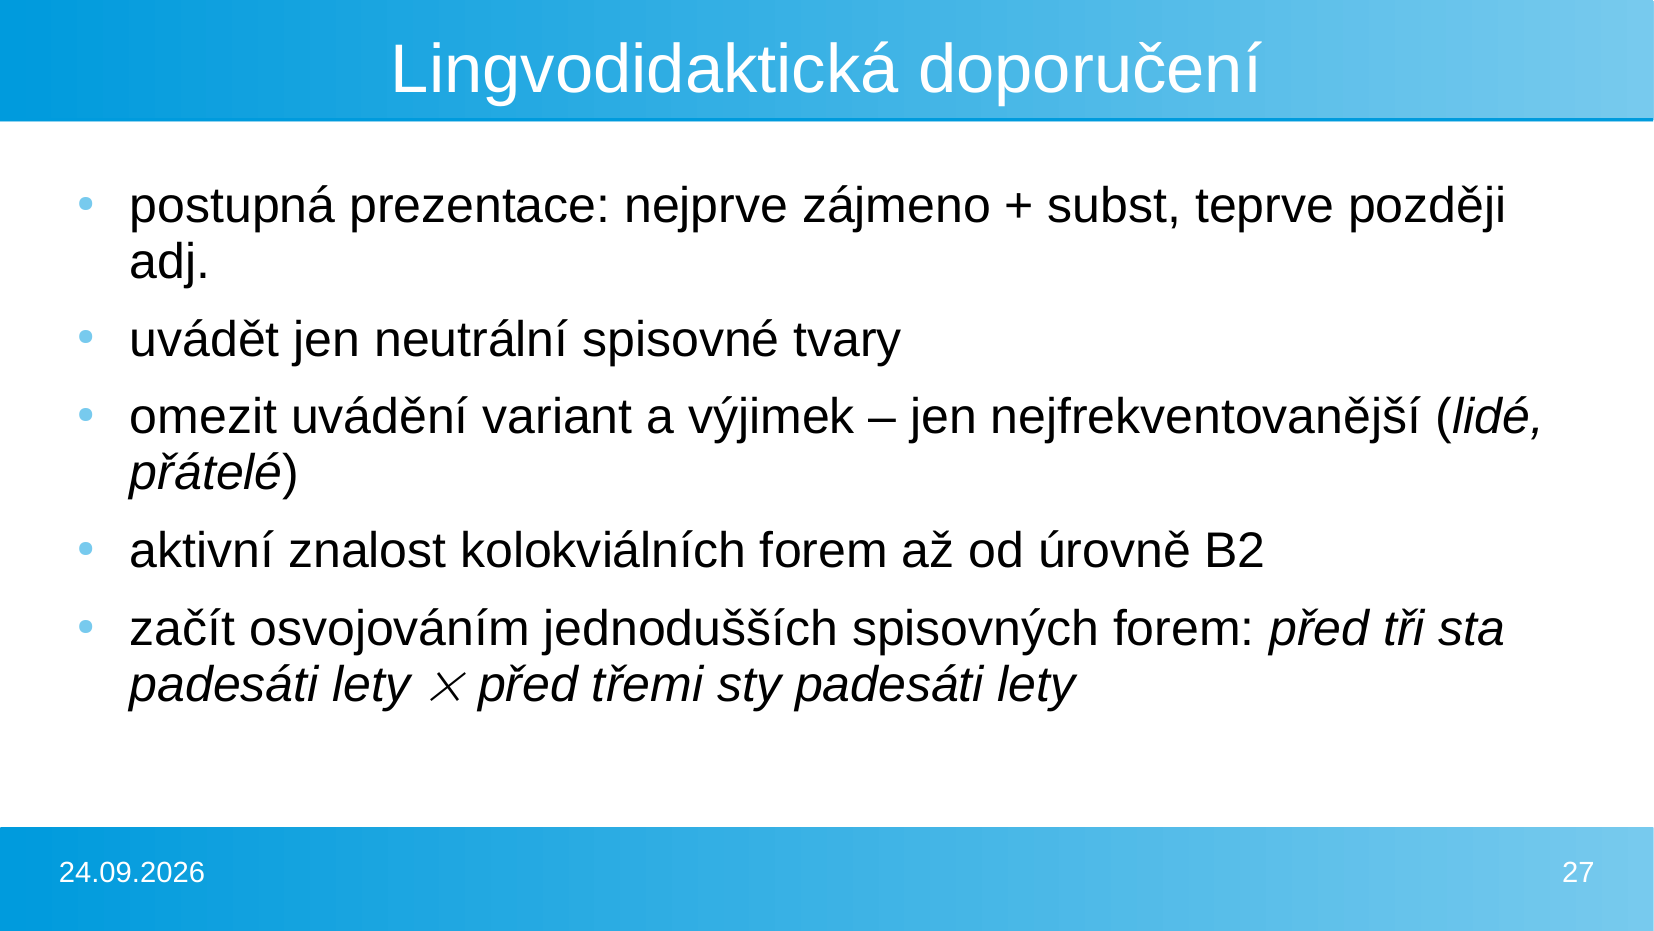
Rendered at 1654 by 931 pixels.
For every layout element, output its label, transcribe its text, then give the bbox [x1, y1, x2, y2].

list postupná prezentace: nejprve zájmeno + subst, teprve později adj. uvádět jen neutrální spisovné tvary omezit uvádění variant a výjimek – jen nejfrekventovanější (lidé, přátelé) aktivní znalost kolokviálních forem až od úrovně B2 začít osvojováním jednodušších spisovných forem: před tři sta padesáti lety  před třemi sty padesáti lety [59, 177, 1595, 768]
title Lingvodidaktická doporučení [59, 29, 1595, 108]
